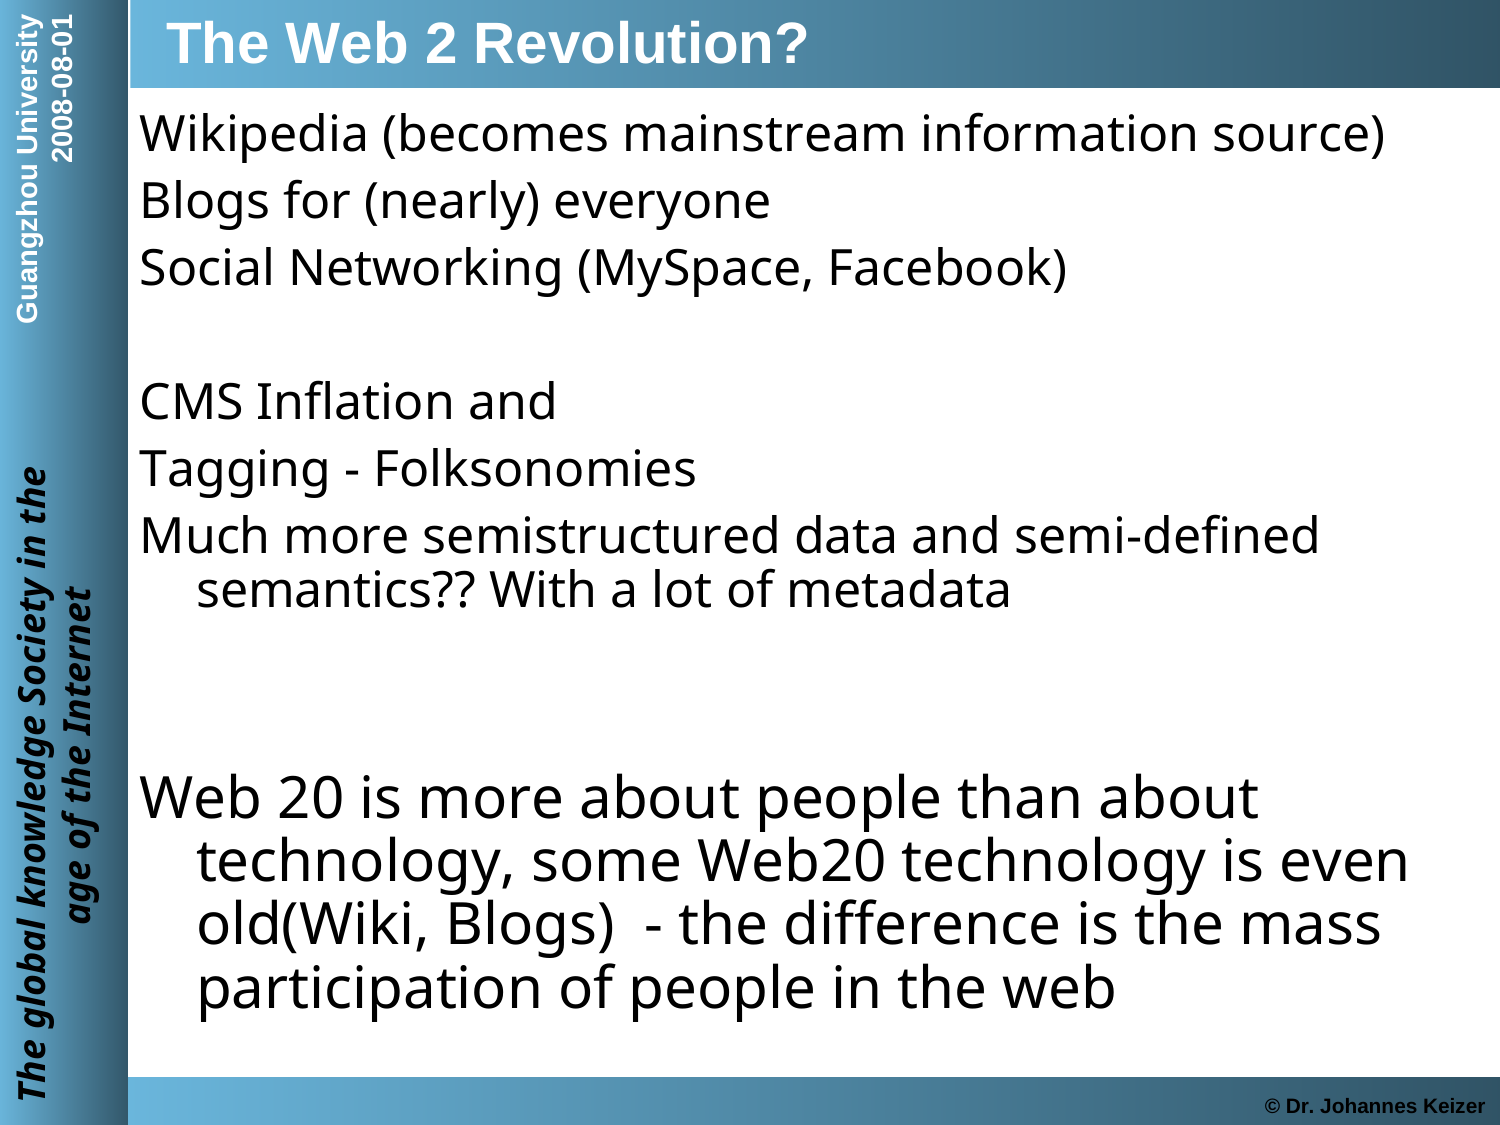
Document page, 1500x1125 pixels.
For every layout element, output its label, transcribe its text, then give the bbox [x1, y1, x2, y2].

list Wikipedia (becomes mainstream information source) Blogs for (nearly) everyone Social Networking (MySpace, Facebook) CMS Inflation and Tagging - Folksonomies Much more semistructured data and semi-defined semantics?? With a lot of metadata Web 20 is more about people than about technology, some Web20 technology is even old(Wiki, Blogs) - the difference is the mass participation of people in the web [125, 99, 1472, 1063]
title The Web 2 Revolution? [151, 0, 1500, 89]
